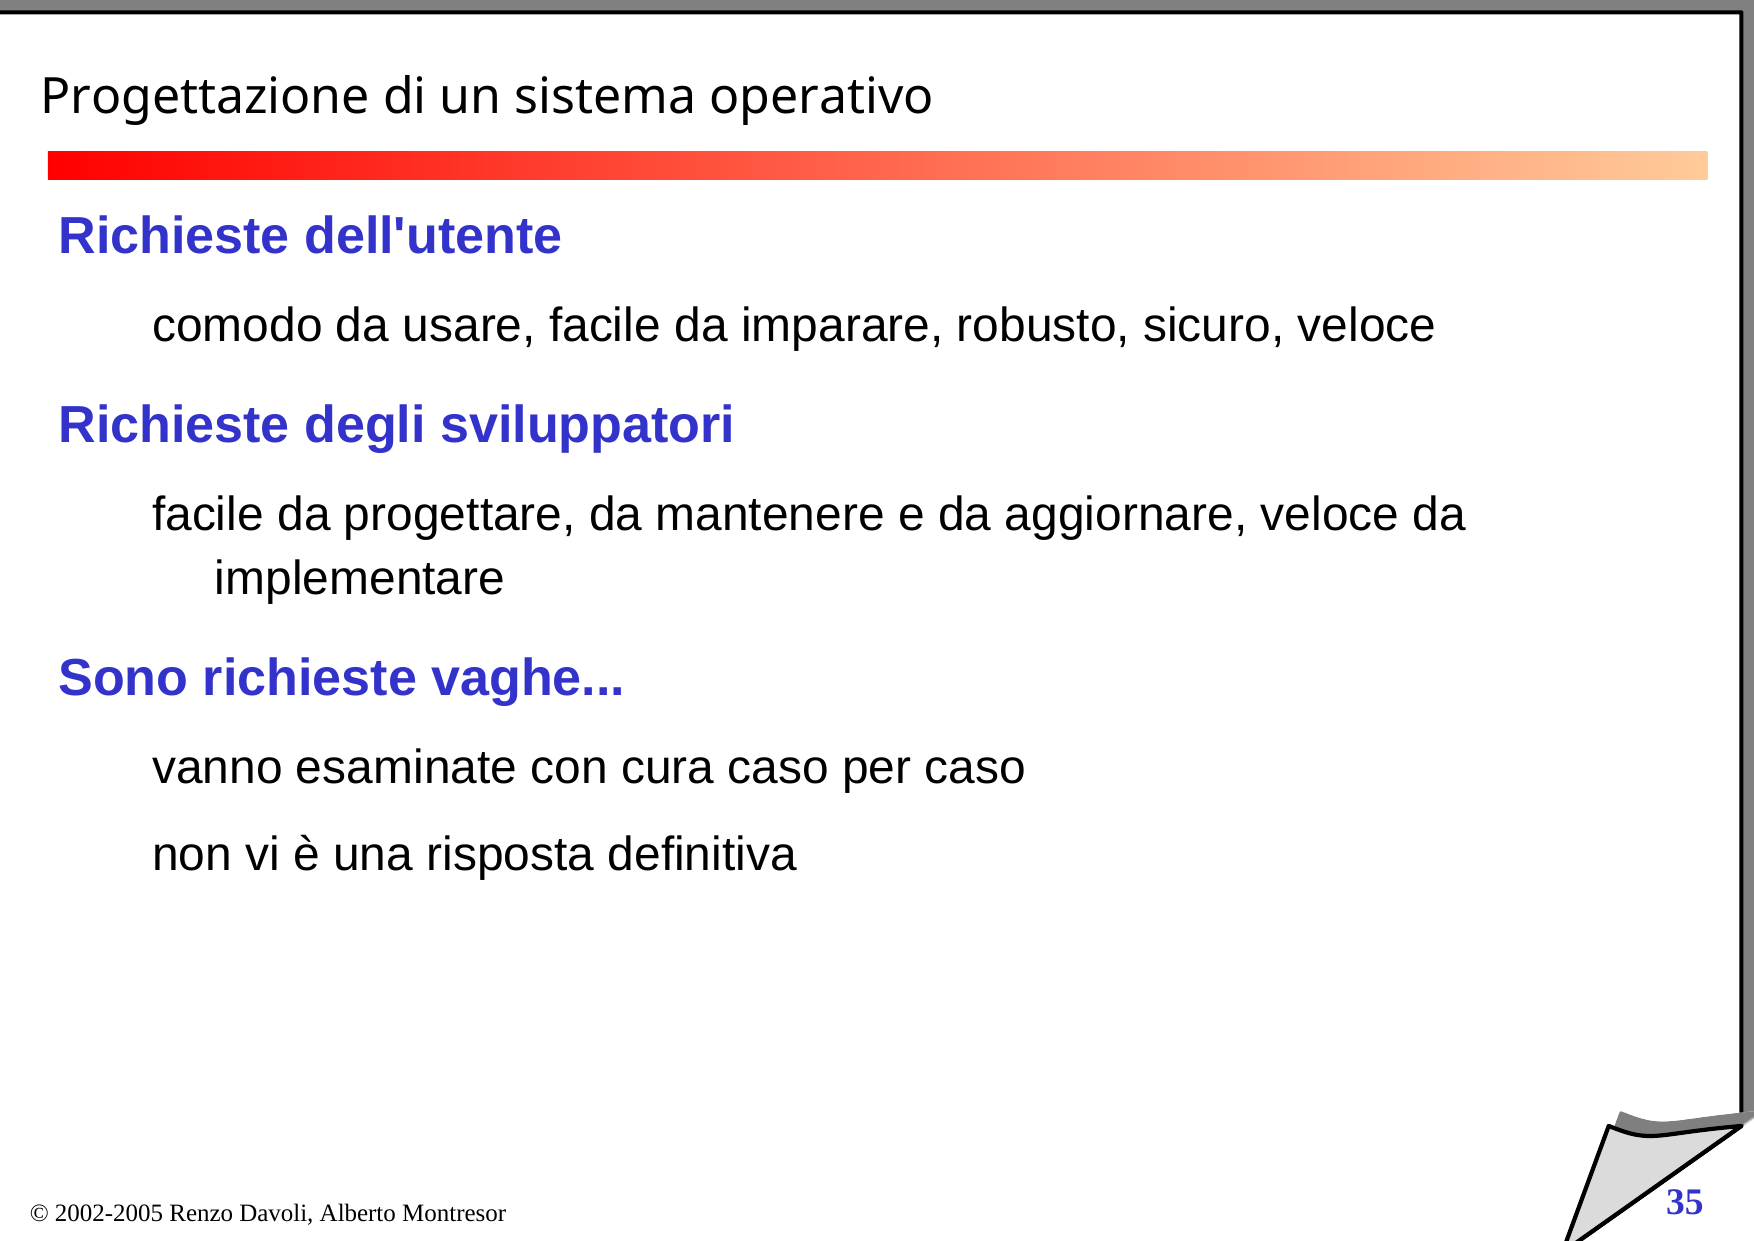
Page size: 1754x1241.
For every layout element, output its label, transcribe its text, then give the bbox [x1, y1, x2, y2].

title Progettazione di un sistema operativo [40, 49, 1714, 144]
list Richieste dell'utente comodo da usare, facile da imparare, robusto, sicuro, veloce Richieste degli sviluppatori facile da progettare, da mantenere e da aggiornare, veloce da implementare Sono richieste vaghe... vanno esaminate con cura caso per caso non vi è una risposta definitiva [58, 206, 1696, 907]
